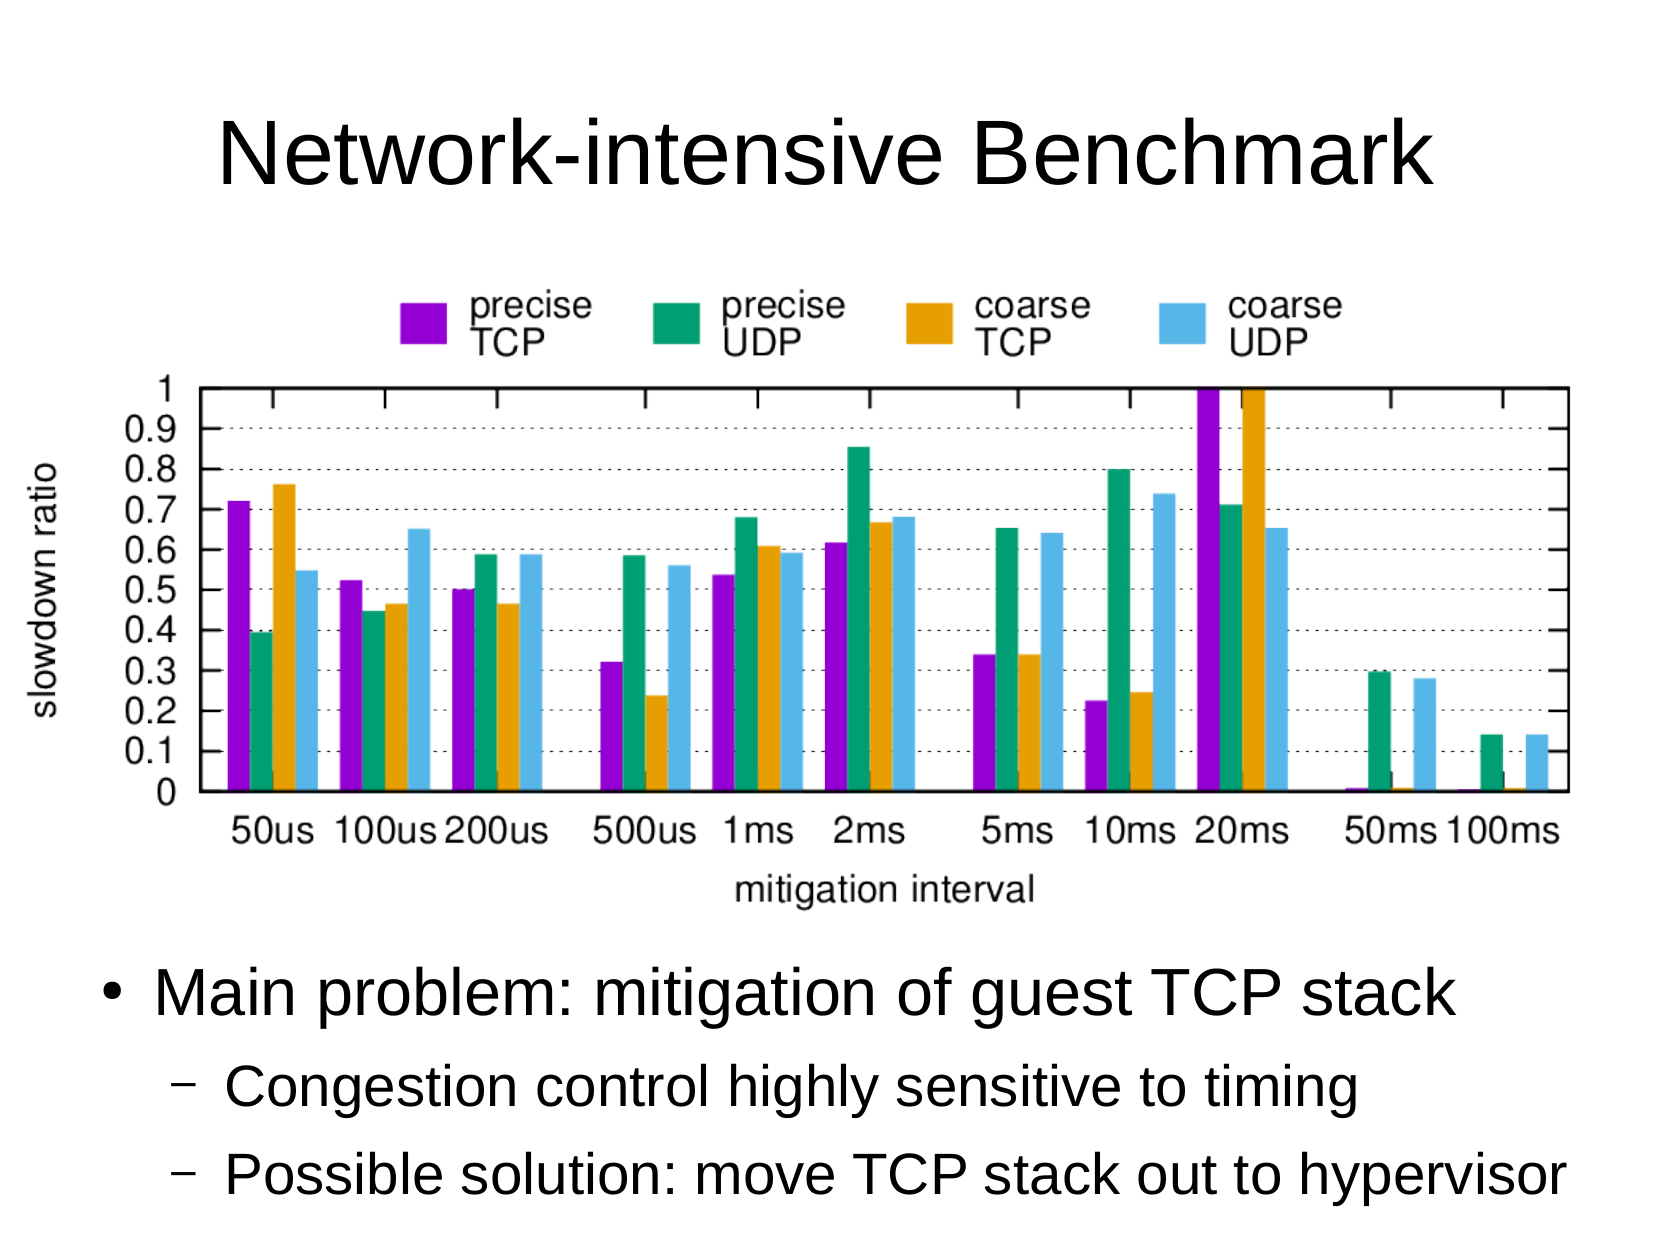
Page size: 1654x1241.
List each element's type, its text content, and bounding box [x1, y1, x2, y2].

list Main problem: mitigation of guest TCP stack Congestion control highly sensitive to timing Possible solution: move TCP stack out to hypervisor [82, 955, 1571, 1156]
picture [11, 270, 1639, 916]
title Network-intensive Benchmark [82, 49, 1571, 257]
